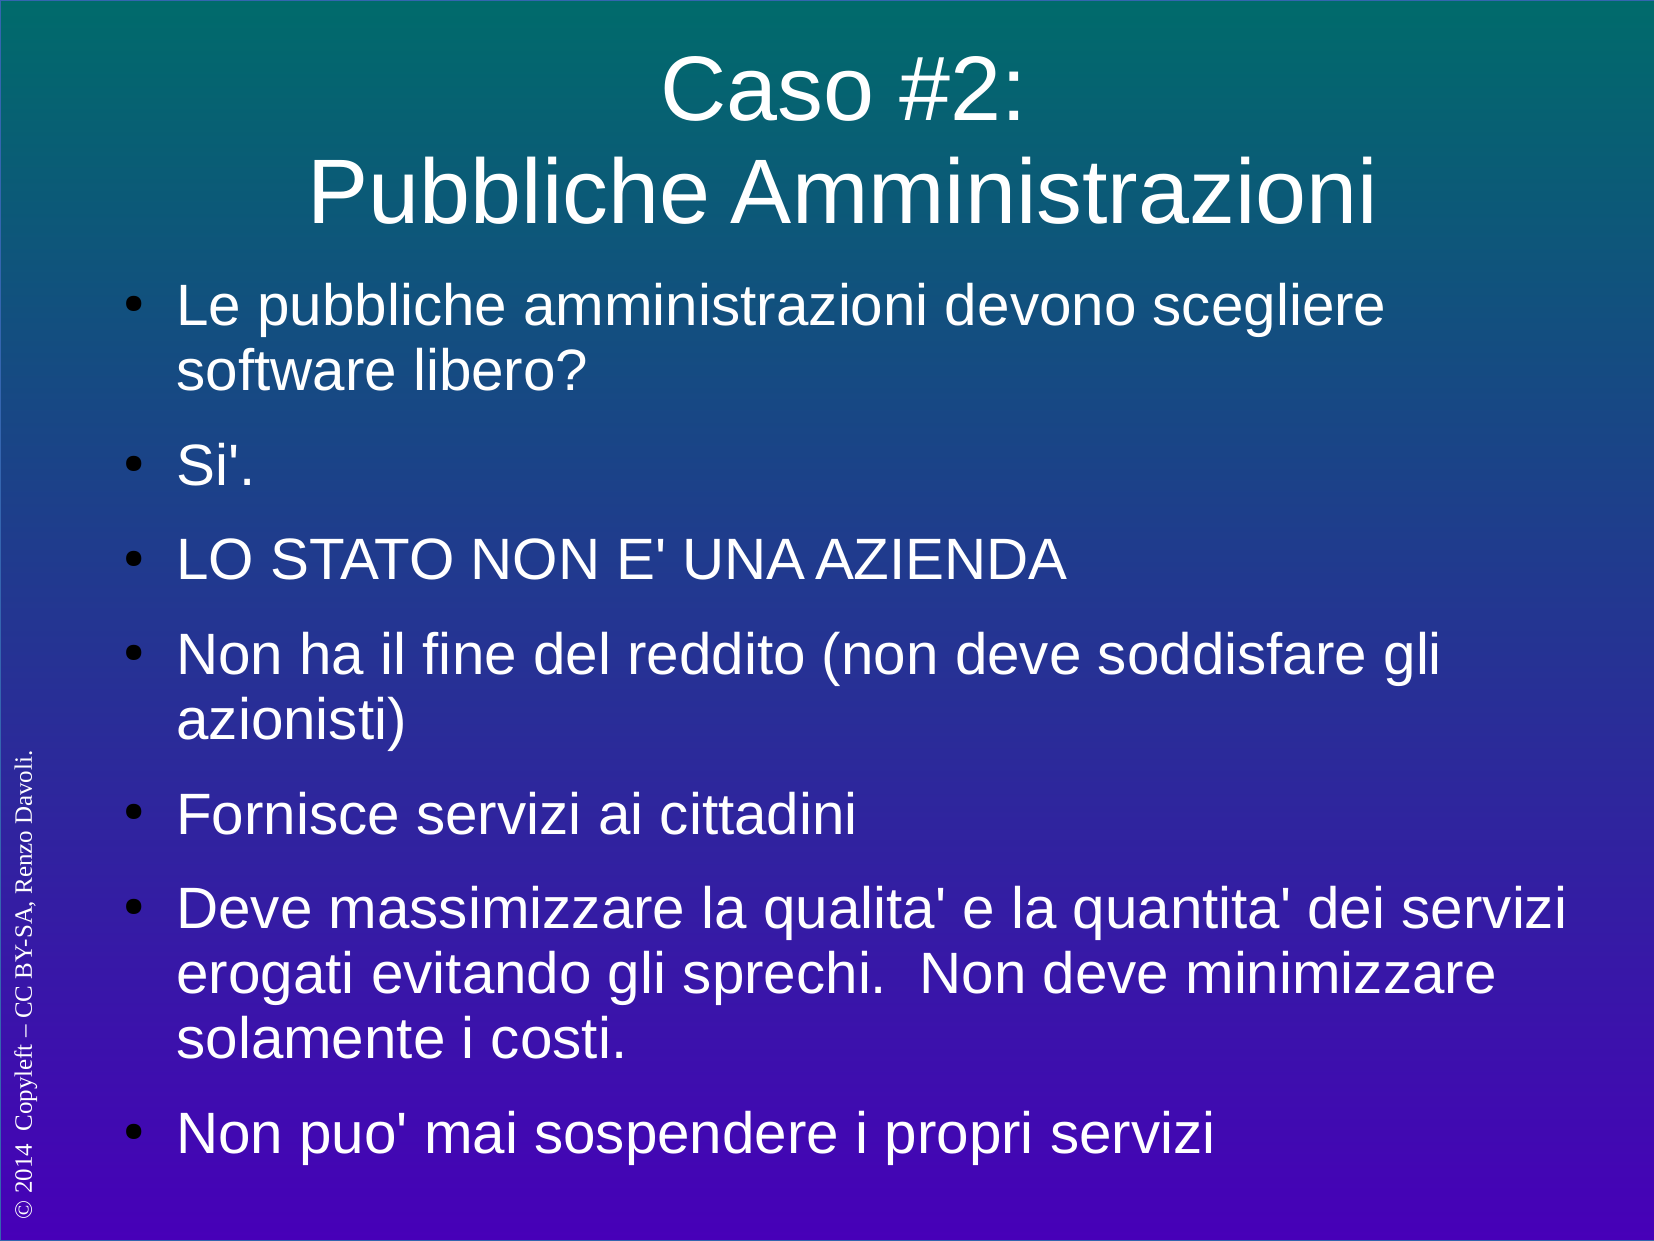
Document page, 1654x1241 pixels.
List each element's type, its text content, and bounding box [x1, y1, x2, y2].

list Le pubbliche amministrazioni devono scegliere software libero? Si'. LO STATO NON E' UNA AZIENDA Non ha il fine del reddito (non deve soddisfare gli azionisti) Fornisce servizi ai cittadini Deve massimizzare la qualita' e la quantita' dei servizi erogati evitando gli sprechi. Non deve minimizzare solamente i costi. Non puo' mai sospendere i propri servizi [105, 273, 1613, 1166]
title Caso #2: Pubbliche Amministrazioni [300, 37, 1388, 243]
